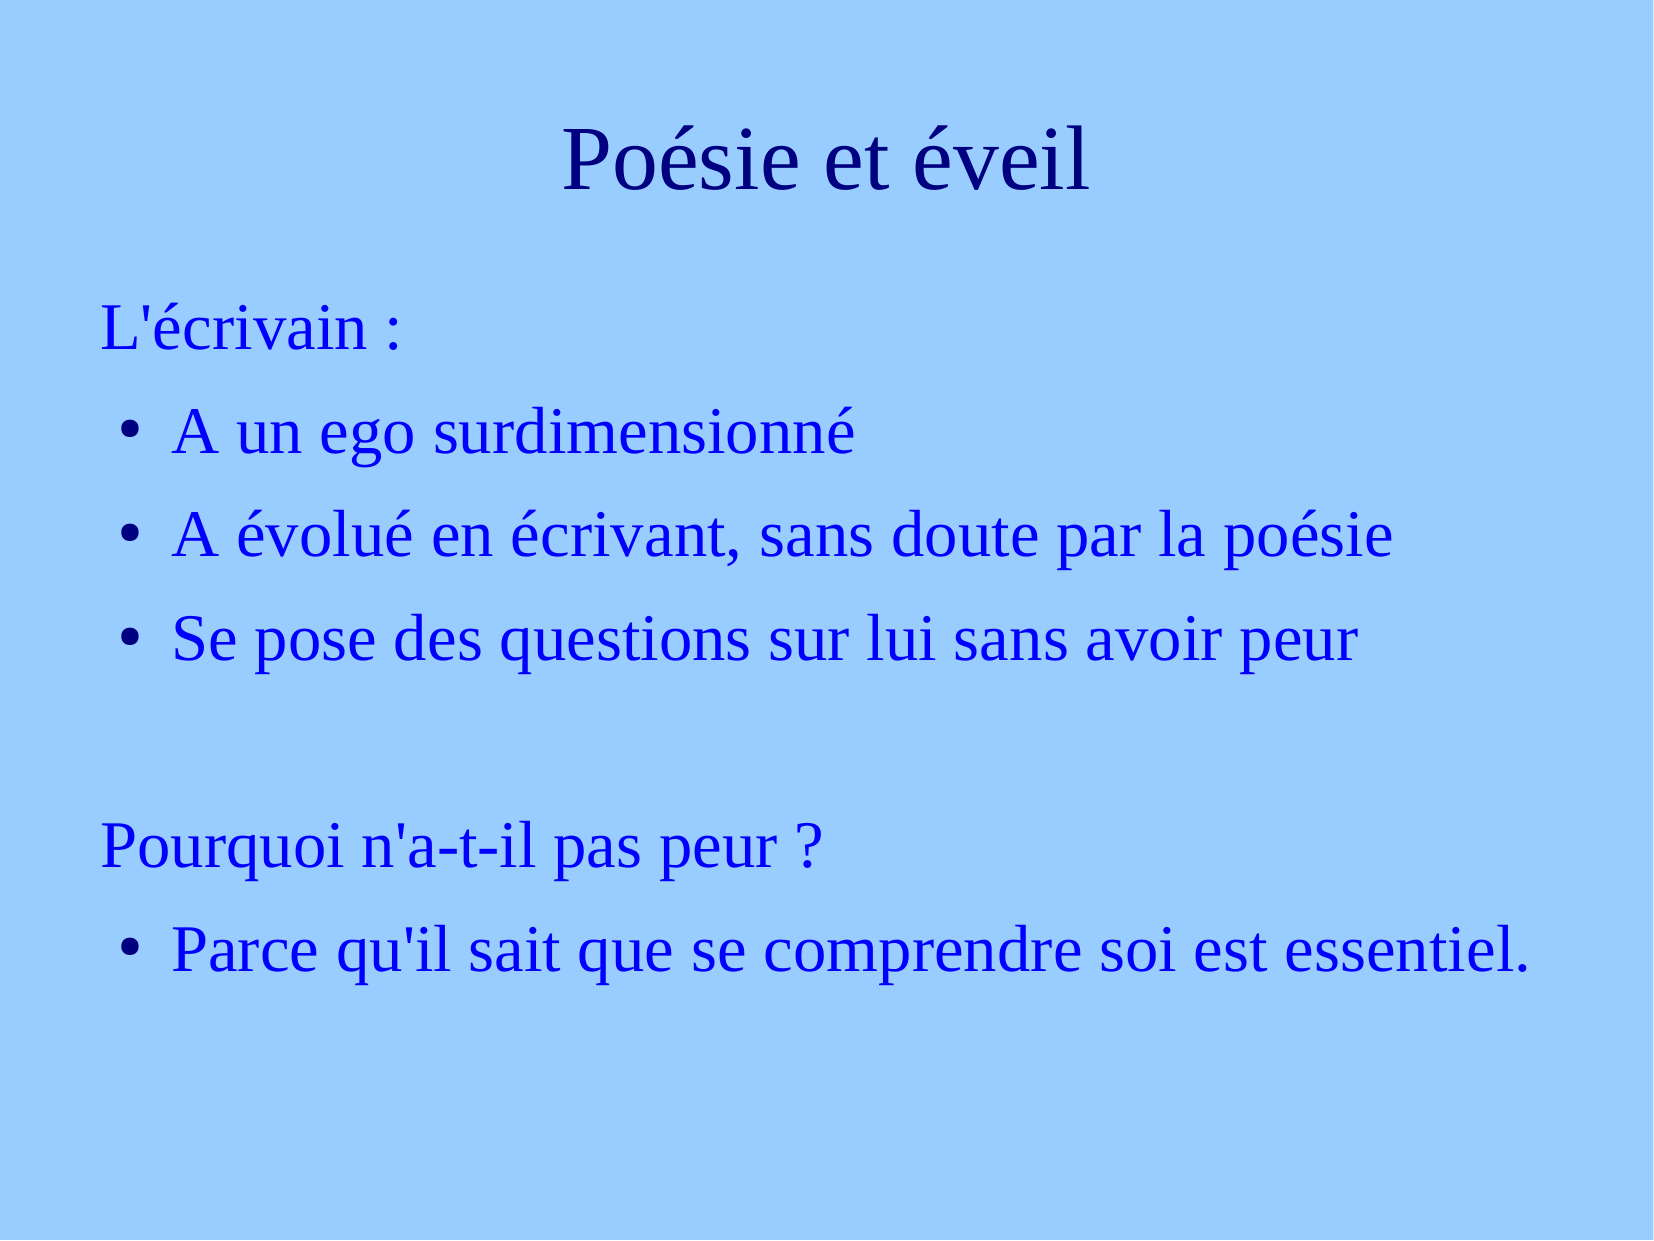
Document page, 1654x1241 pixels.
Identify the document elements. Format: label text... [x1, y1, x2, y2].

list L'écrivain : A un ego surdimensionné A évolué en écrivant, sans doute par la poésie Se pose des questions sur lui sans avoir peur Pourquoi n'a-t-il pas peur ? Parce qu'il sait que se comprendre soi est essentiel. [82, 290, 1571, 1019]
title Poésie et éveil [82, 55, 1571, 263]
